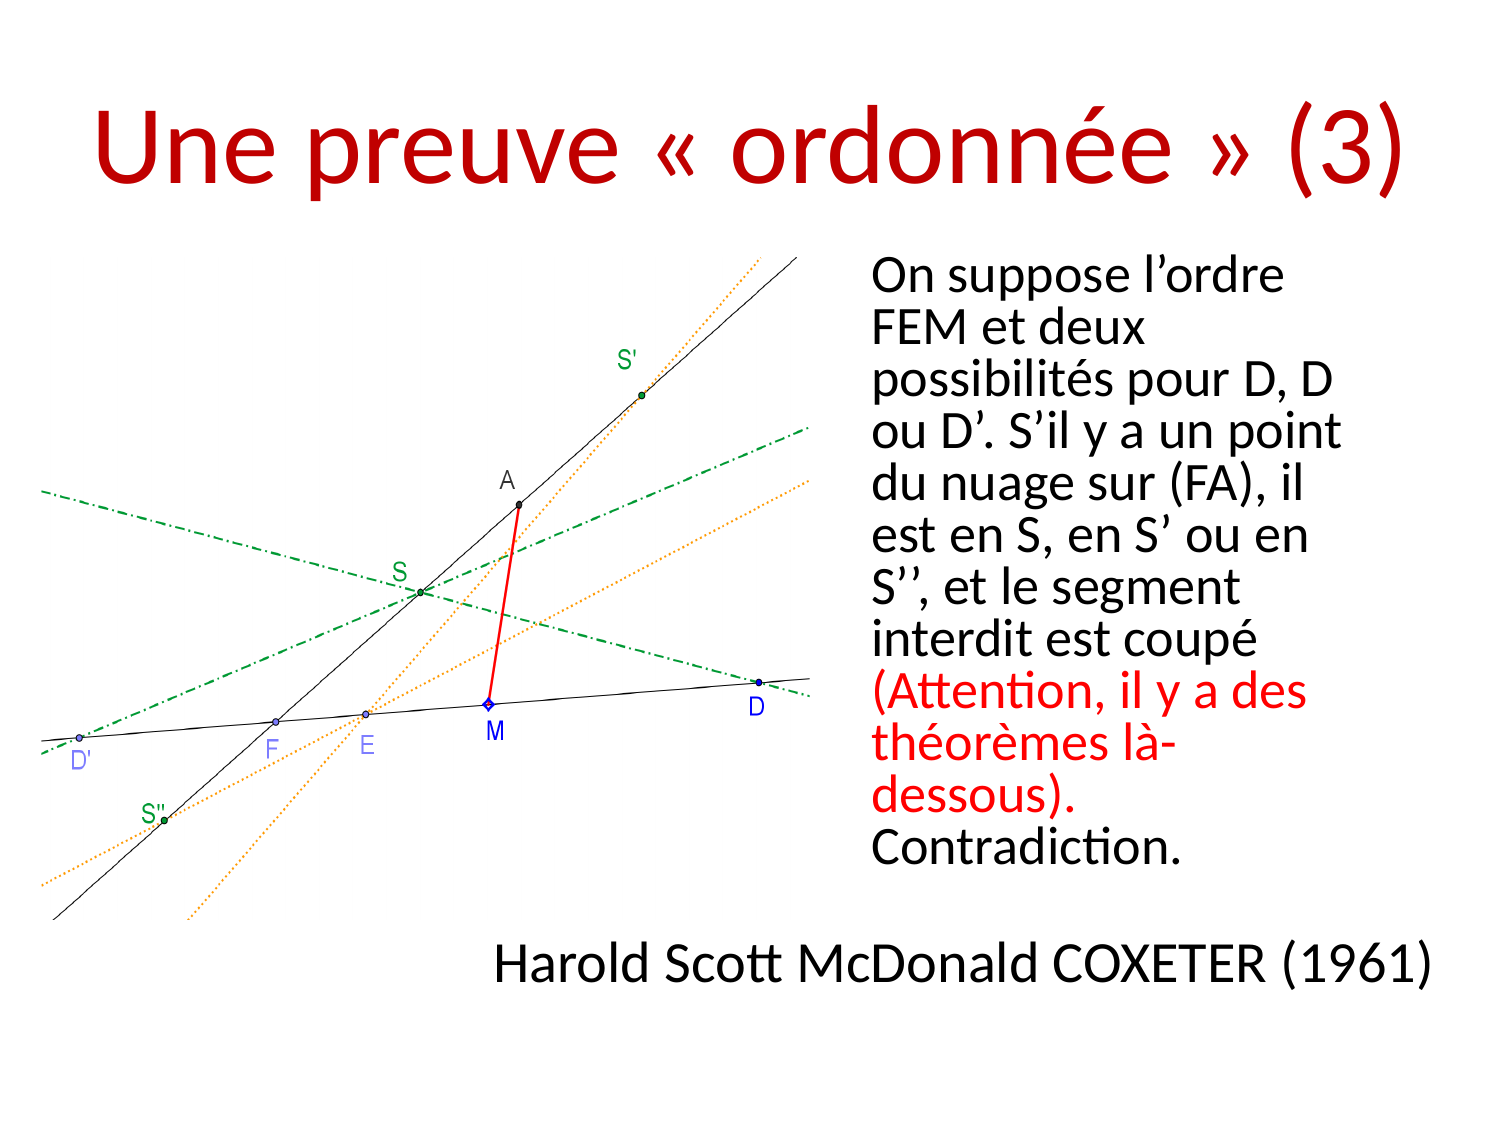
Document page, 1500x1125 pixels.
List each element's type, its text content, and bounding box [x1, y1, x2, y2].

picture [41, 257, 810, 920]
title Une preuve « ordonnée » (3) [75, 45, 1426, 233]
list On suppose l’ordre FEM et deux possibilités pour D, D ou D’. S’il y a un point du nuage sur (FA), il est en S, en S’ ou en S’’, et le segment interdit est coupé (Attention, il y a des théorèmes là-dessous). Contradiction. [856, 243, 1388, 916]
text_box Harold Scott McDonald COXETER (1961) [478, 916, 1471, 1003]
